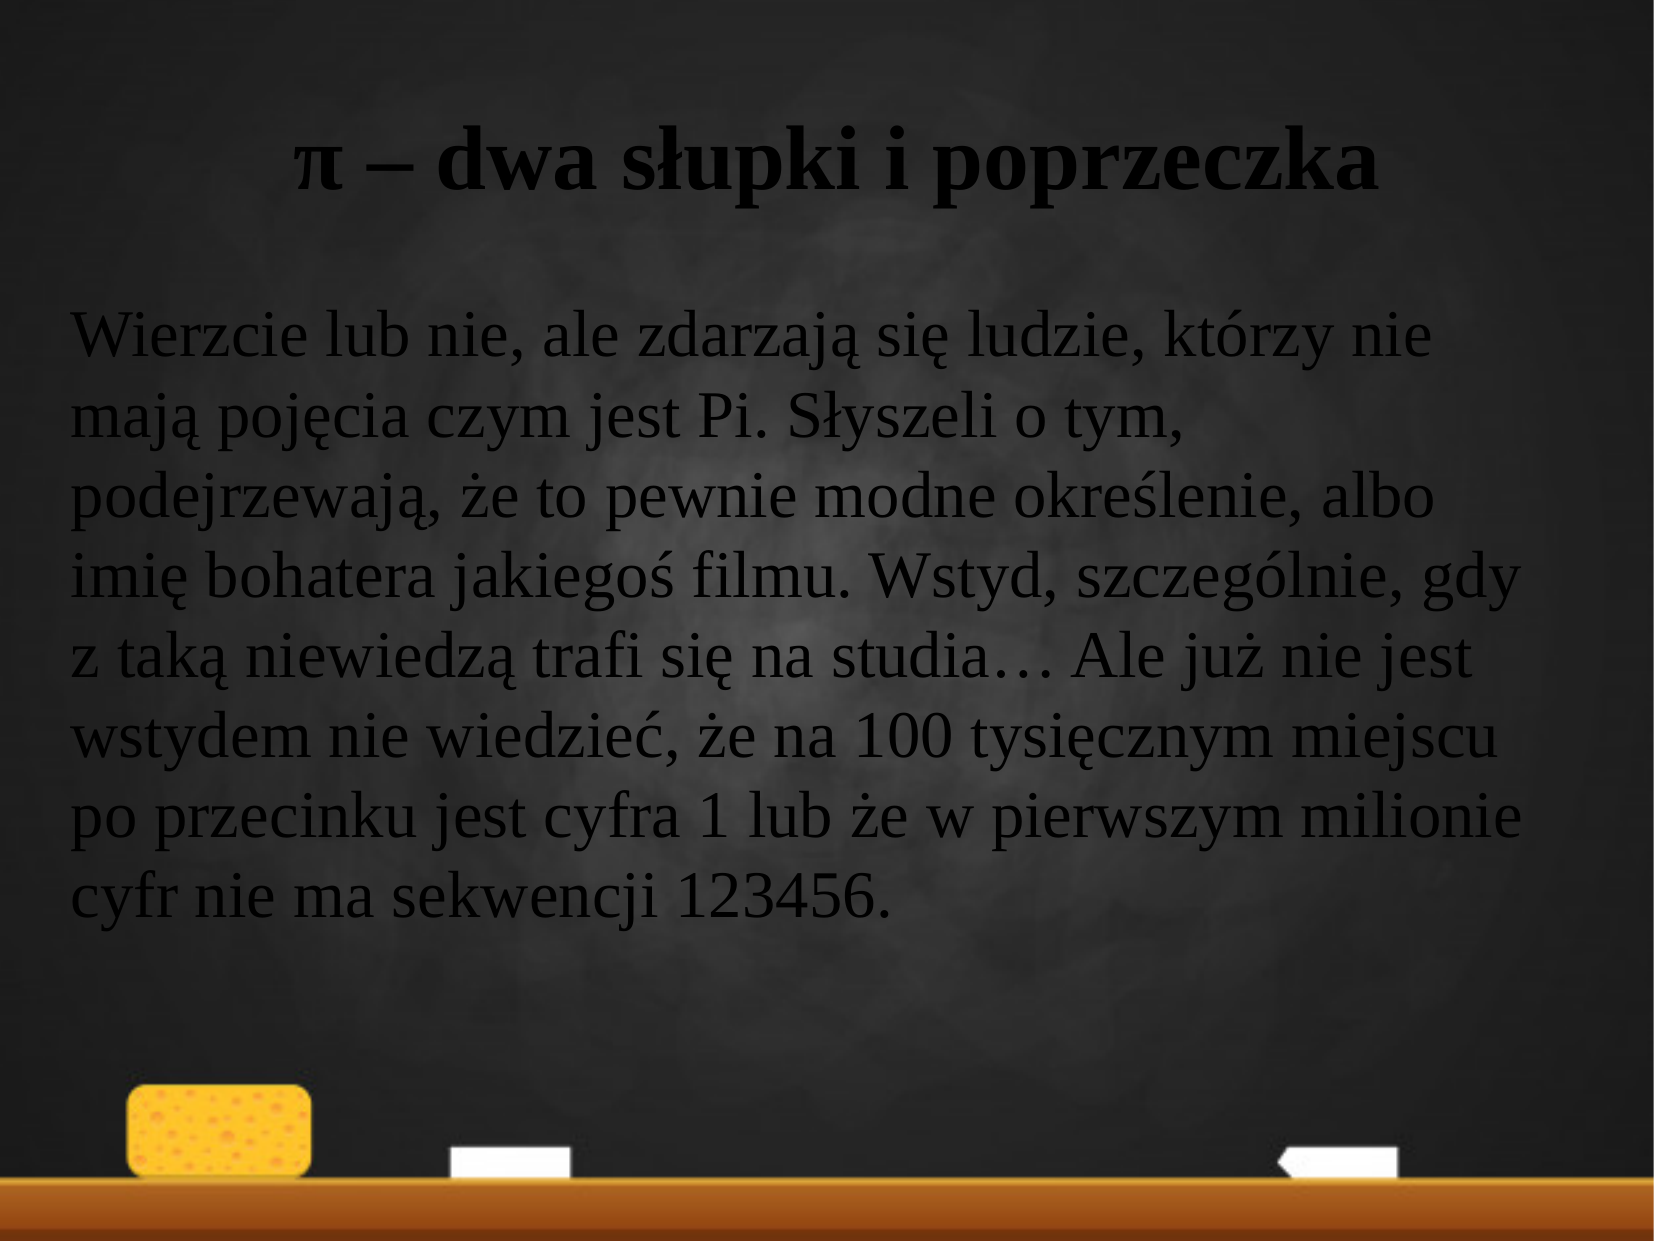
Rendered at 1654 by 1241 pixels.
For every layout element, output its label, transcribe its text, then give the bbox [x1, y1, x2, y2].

list Wierzcie lub nie, ale zdarzają się ludzie, którzy nie mają pojęcia czym jest Pi. Słyszeli o tym, podejrzewają, że to pewnie modne określenie, albo imię bohatera jakiegoś filmu. Wstyd, szczególnie, gdy z taką niewiedzą trafi się na studia… Ale już nie jest wstydem nie wiedzieć, że na 100 tysięcznym miejscu po przecinku jest cyfra 1 lub że w pierwszym milionie cyfr nie ma sekwencji 123456. [70, 290, 1559, 1109]
title π – dwa słupki i poprzeczka [82, 49, 1571, 257]
